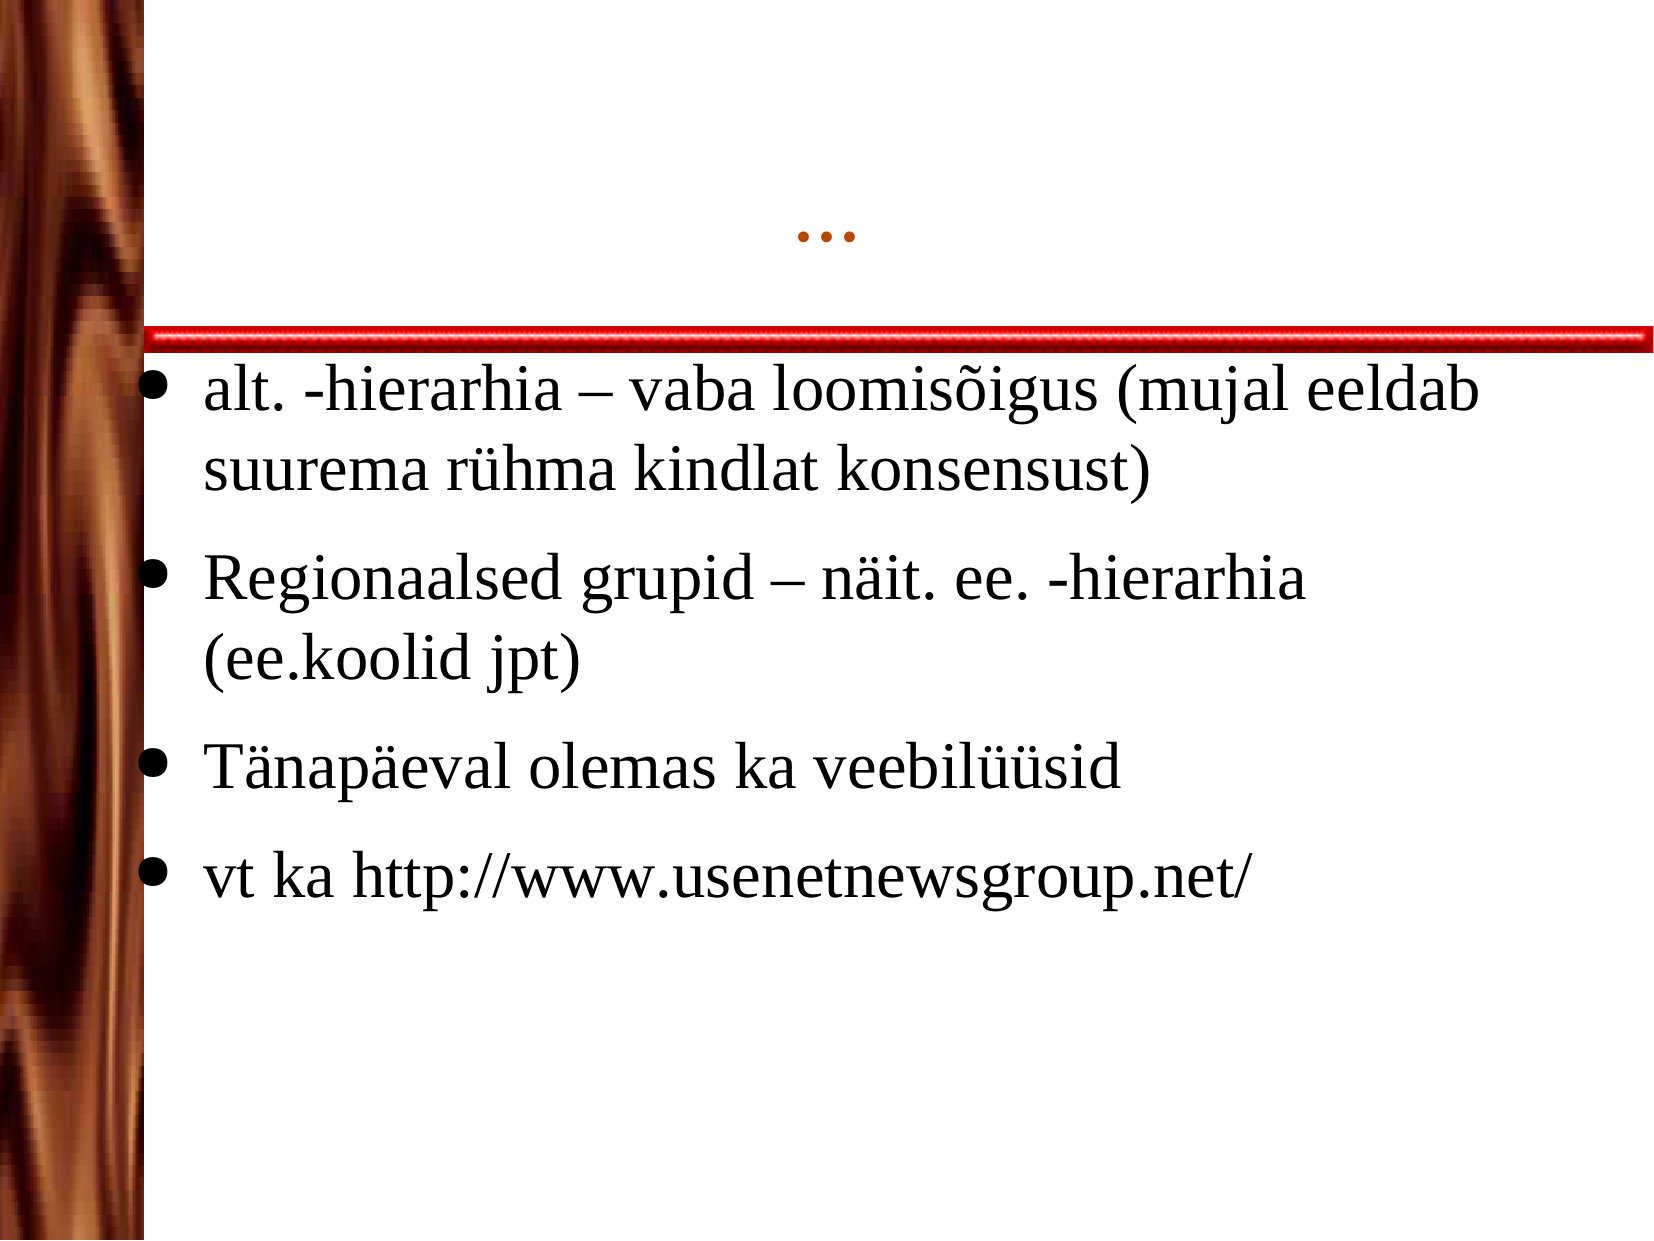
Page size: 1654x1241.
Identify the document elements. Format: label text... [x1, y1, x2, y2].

title ... [121, 100, 1533, 312]
list alt. -hierarhia – vaba loomisõigus (mujal eeldab suurema rühma kindlat konsensust) Regionaalsed grupid – näit. ee. -hierarhia (ee.koolid jpt) Tänapäeval olemas ka veebilüüsid vt ka http://www.usenetnewsgroup.net/ [121, 344, 1533, 1126]
picture [0, 0, 1654, 1240]
